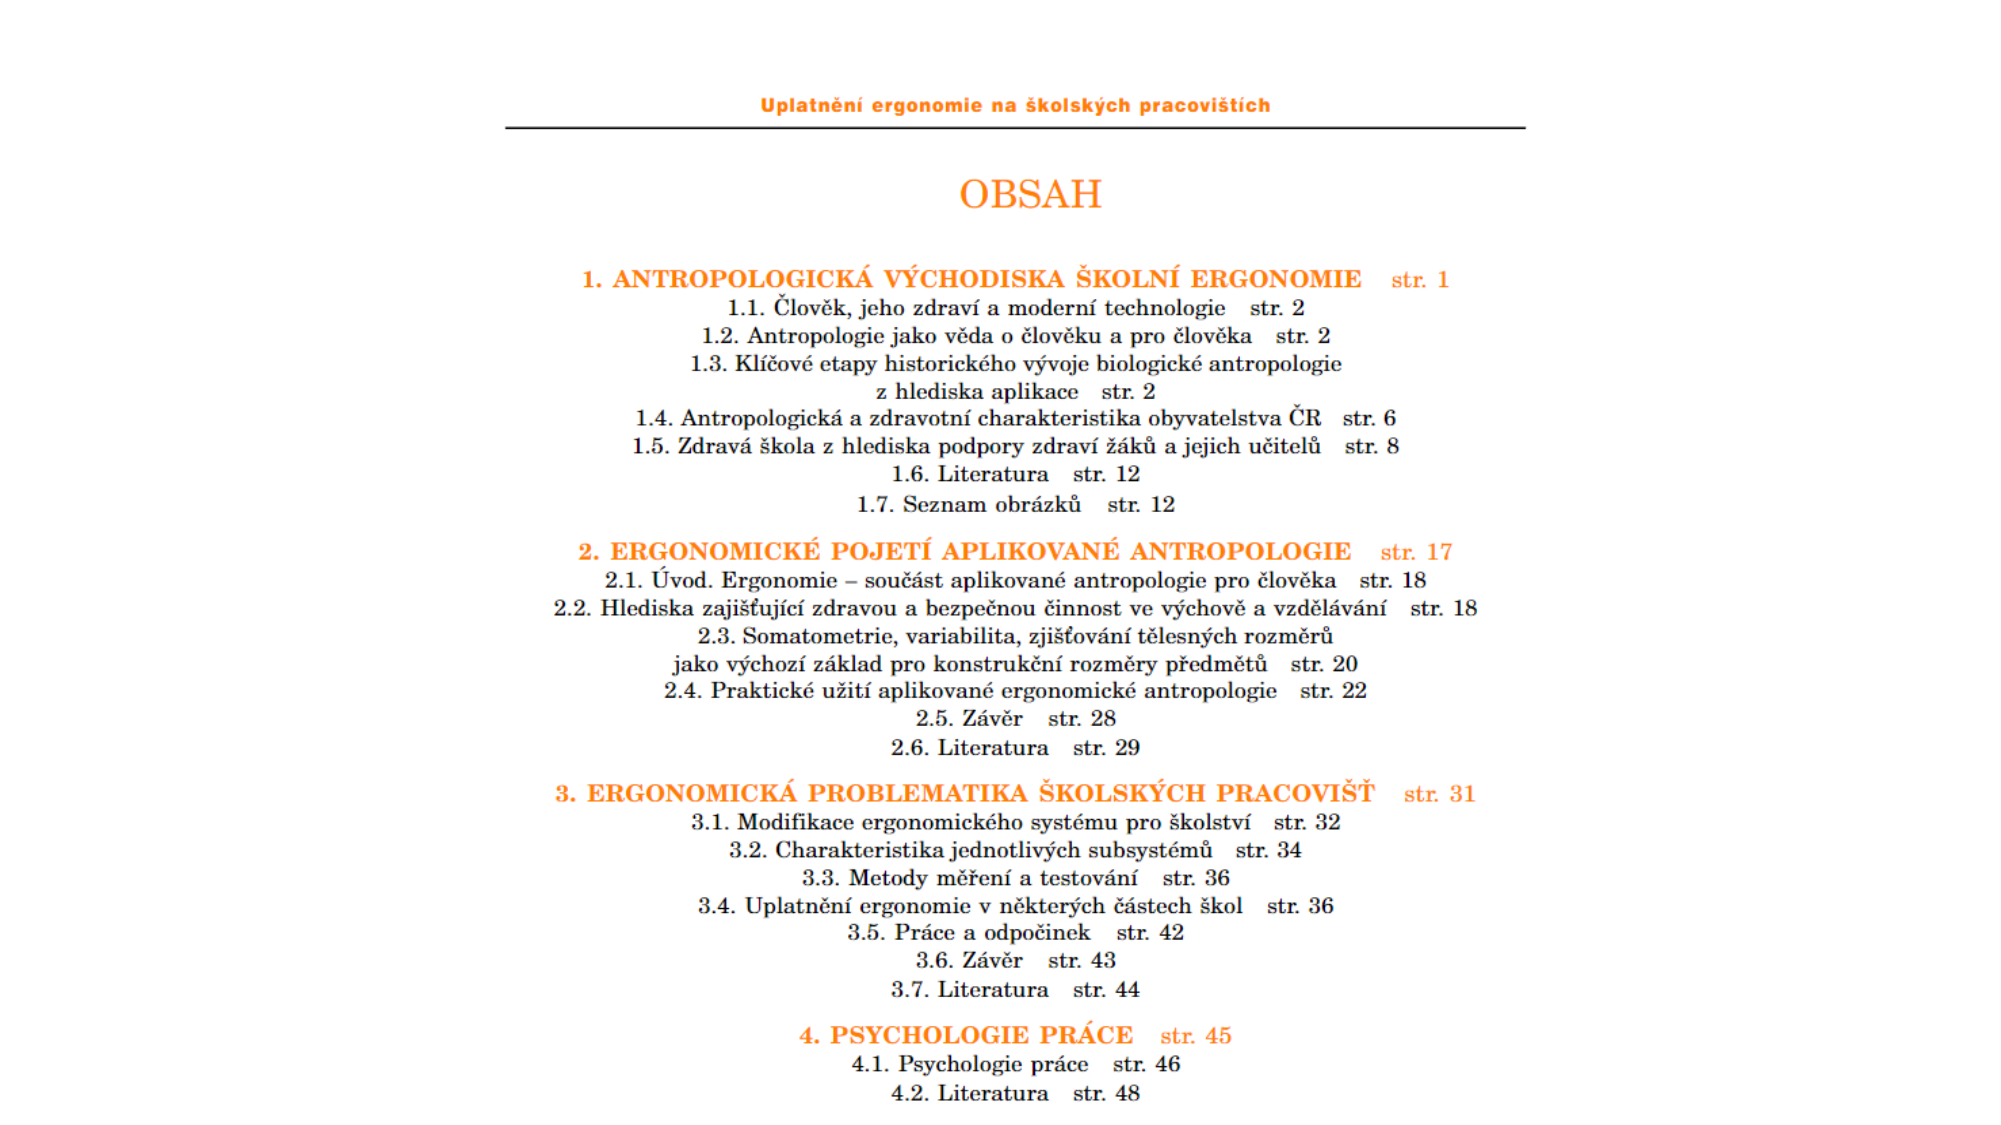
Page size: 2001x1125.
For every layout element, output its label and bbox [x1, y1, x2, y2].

picture [442, 11, 1557, 1114]
